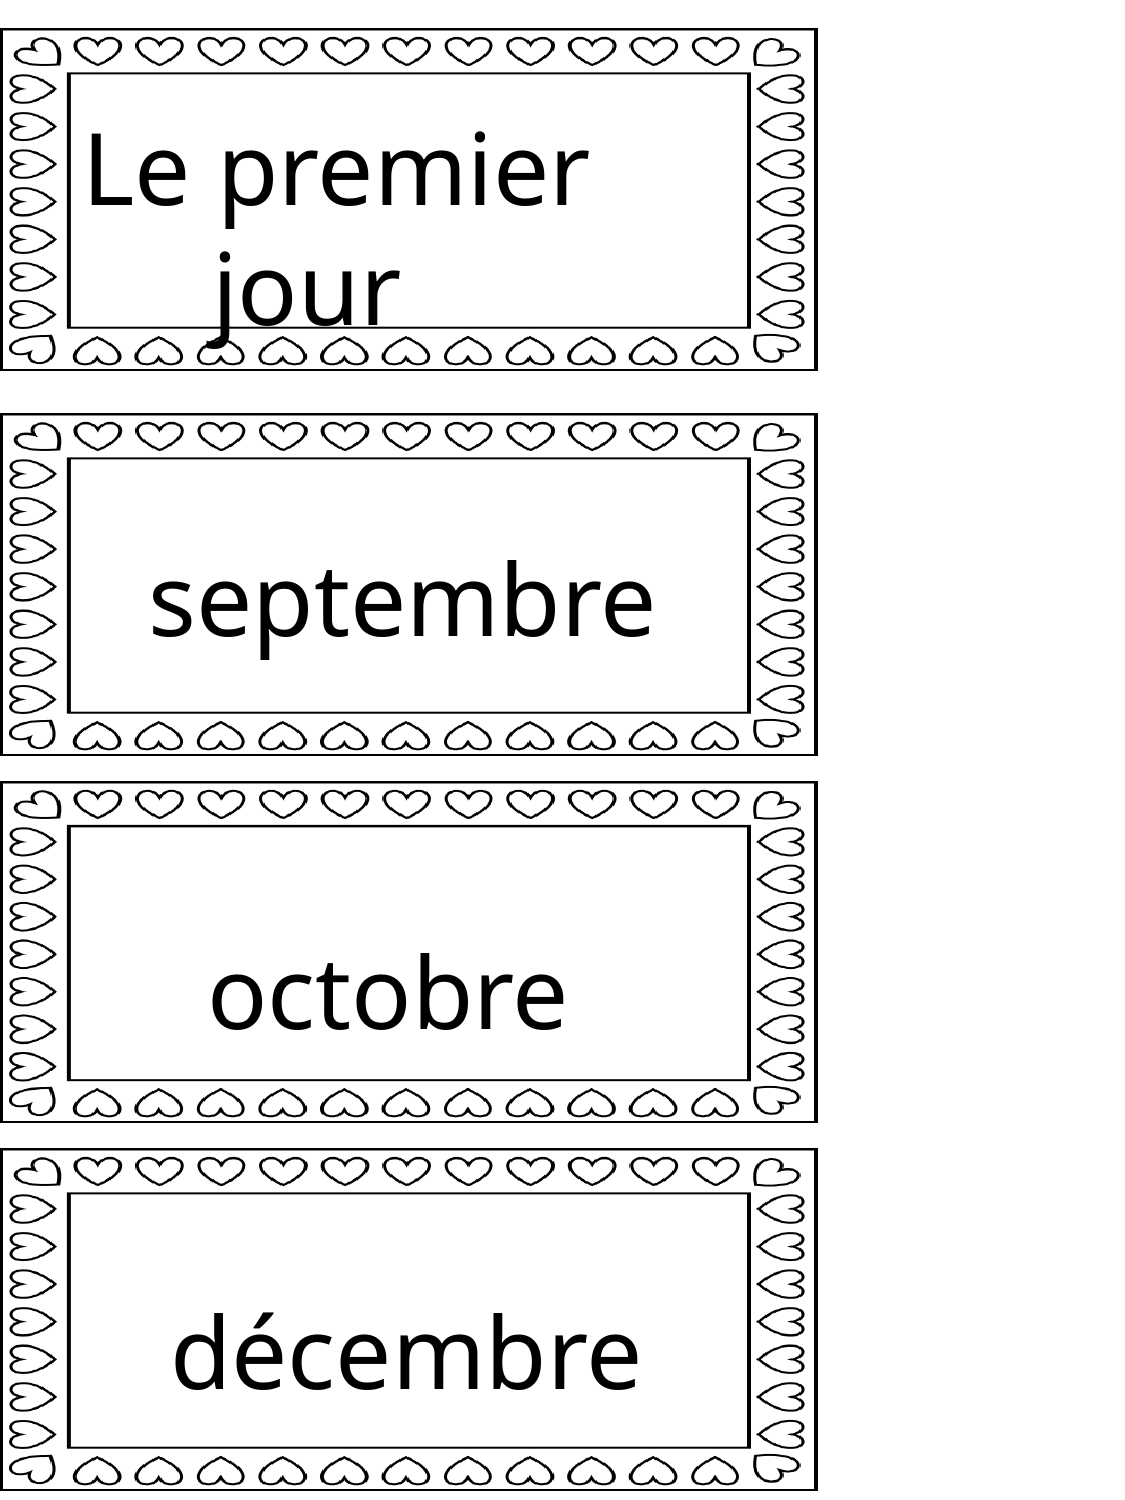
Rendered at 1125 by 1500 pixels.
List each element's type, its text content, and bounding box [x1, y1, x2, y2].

text_box septembre [133, 529, 673, 664]
text_box octobre [192, 923, 585, 1058]
picture [0, 413, 818, 756]
text_box Le premier jour [67, 98, 607, 353]
picture [0, 1148, 818, 1491]
text_box décembre [155, 1282, 658, 1417]
picture [0, 781, 818, 1123]
picture [0, 28, 818, 371]
